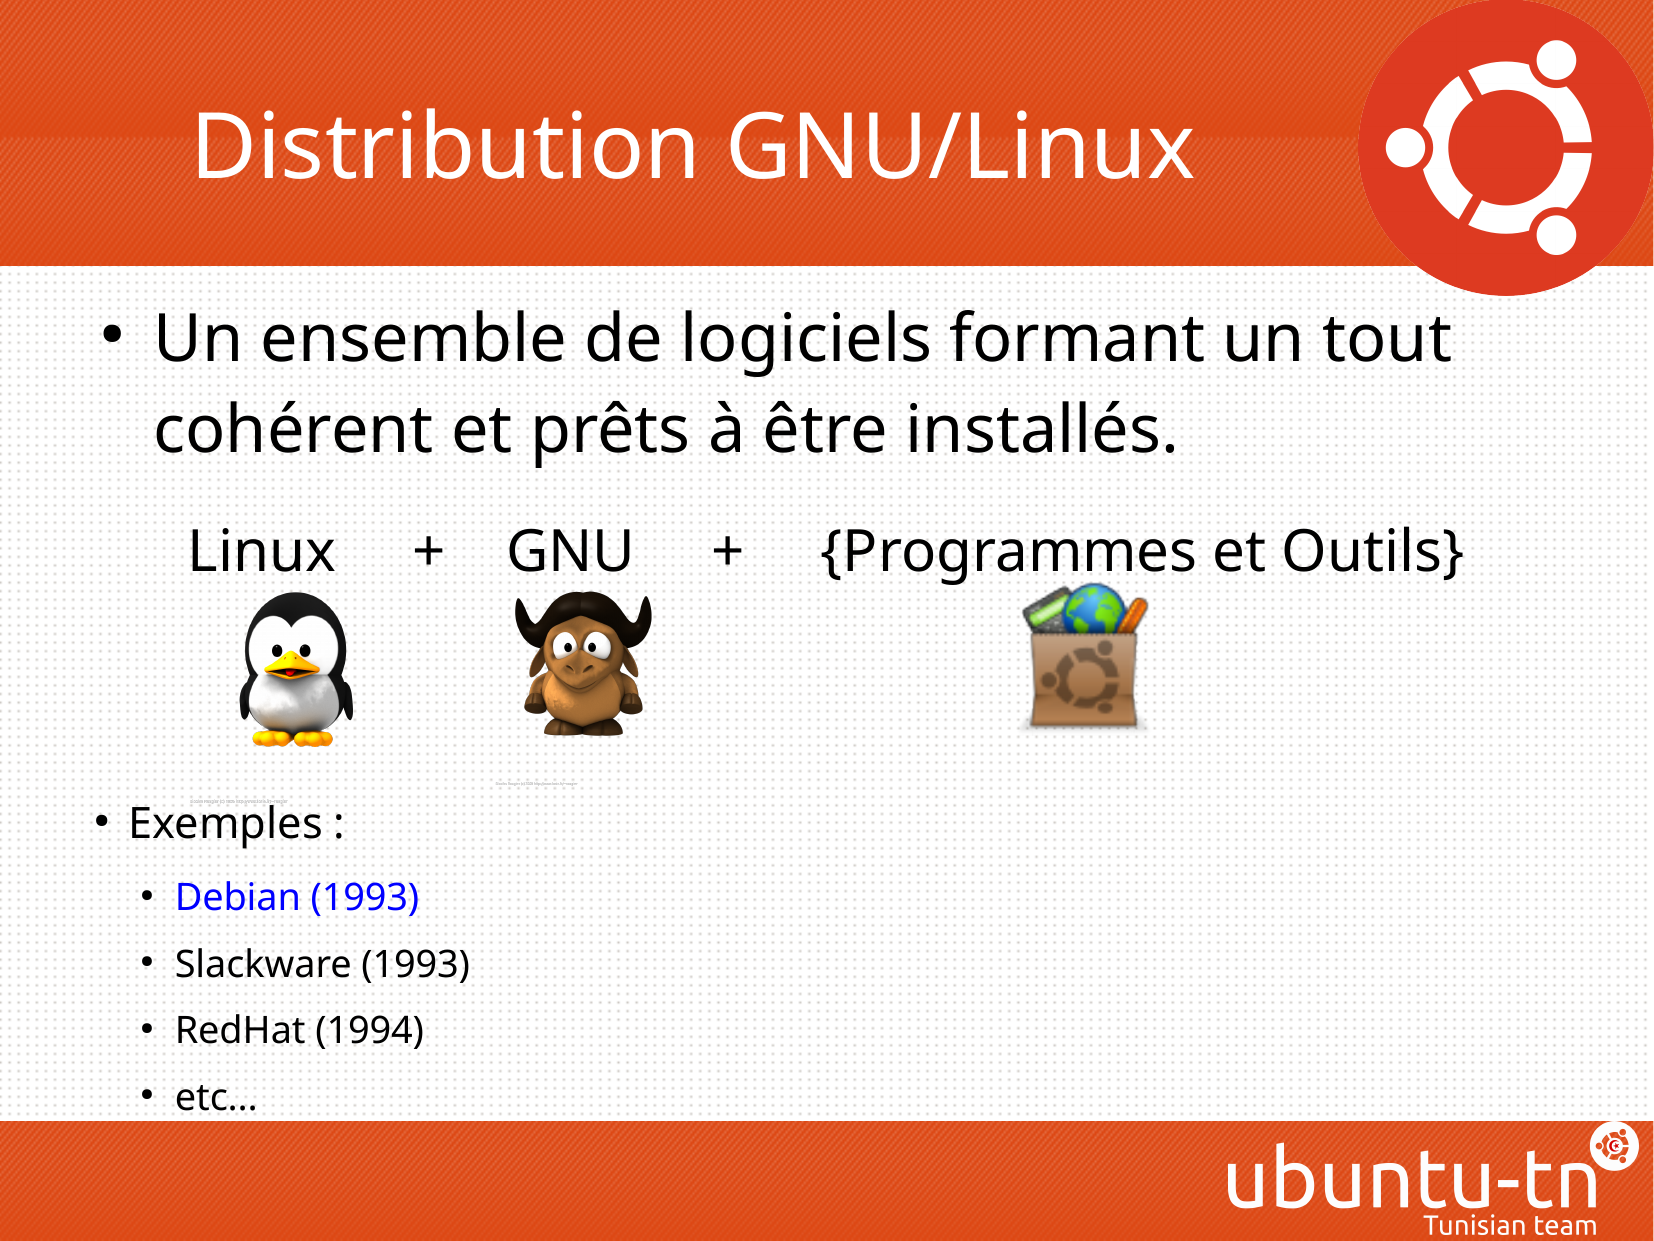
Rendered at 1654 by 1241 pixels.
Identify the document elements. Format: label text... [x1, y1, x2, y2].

text_box Linux + GNU + {Programmes et Outils} [169, 501, 1484, 583]
picture [0, 0, 1654, 1241]
list Un ensemble de logiciels formant un tout cohérent et prêts à être installés. [82, 290, 1571, 473]
title Distribution GNU/Linux [29, 36, 1359, 250]
list Exemples : Debian (1993) Slackware (1993) RedHat (1994) etc... [82, 792, 1571, 1123]
